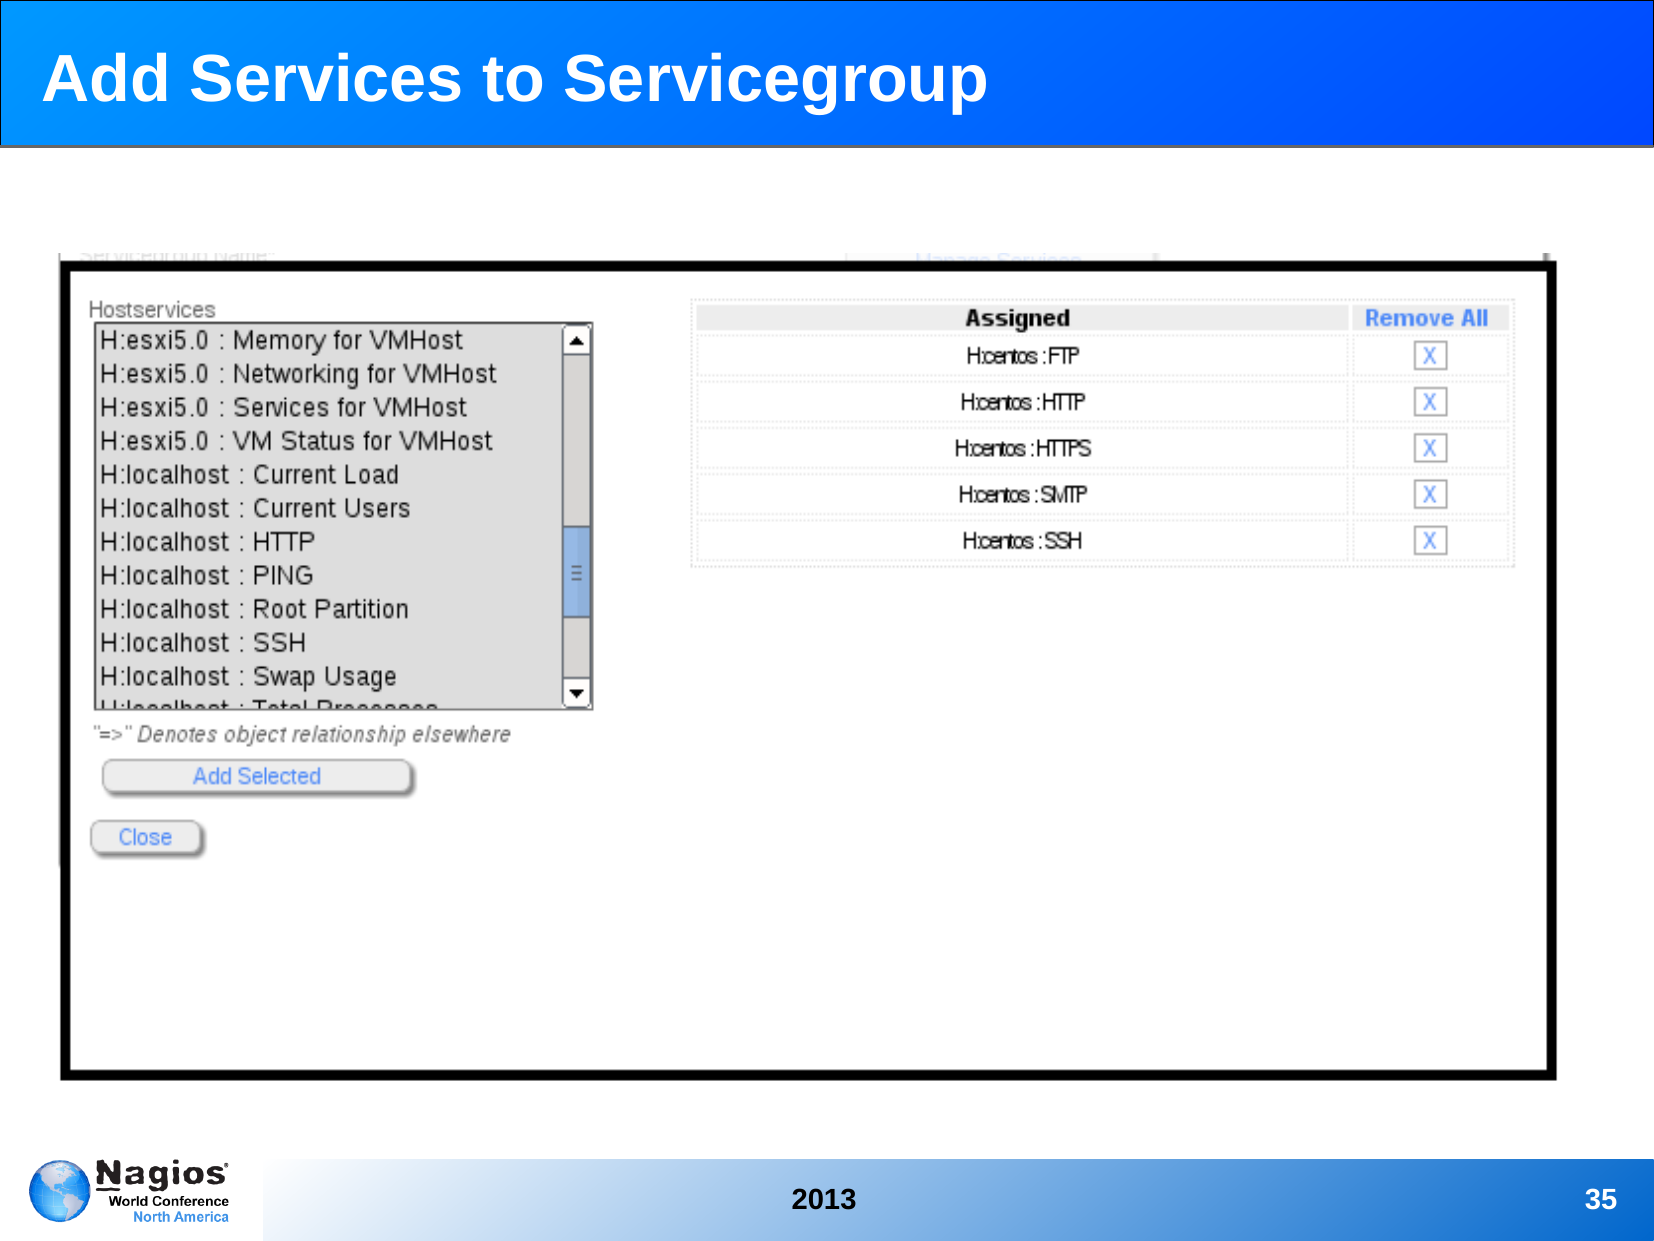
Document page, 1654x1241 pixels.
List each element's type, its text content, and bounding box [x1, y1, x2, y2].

title Add Services to Servicegroup [41, 36, 1248, 120]
picture [47, 253, 1569, 1102]
picture [29, 1159, 229, 1235]
